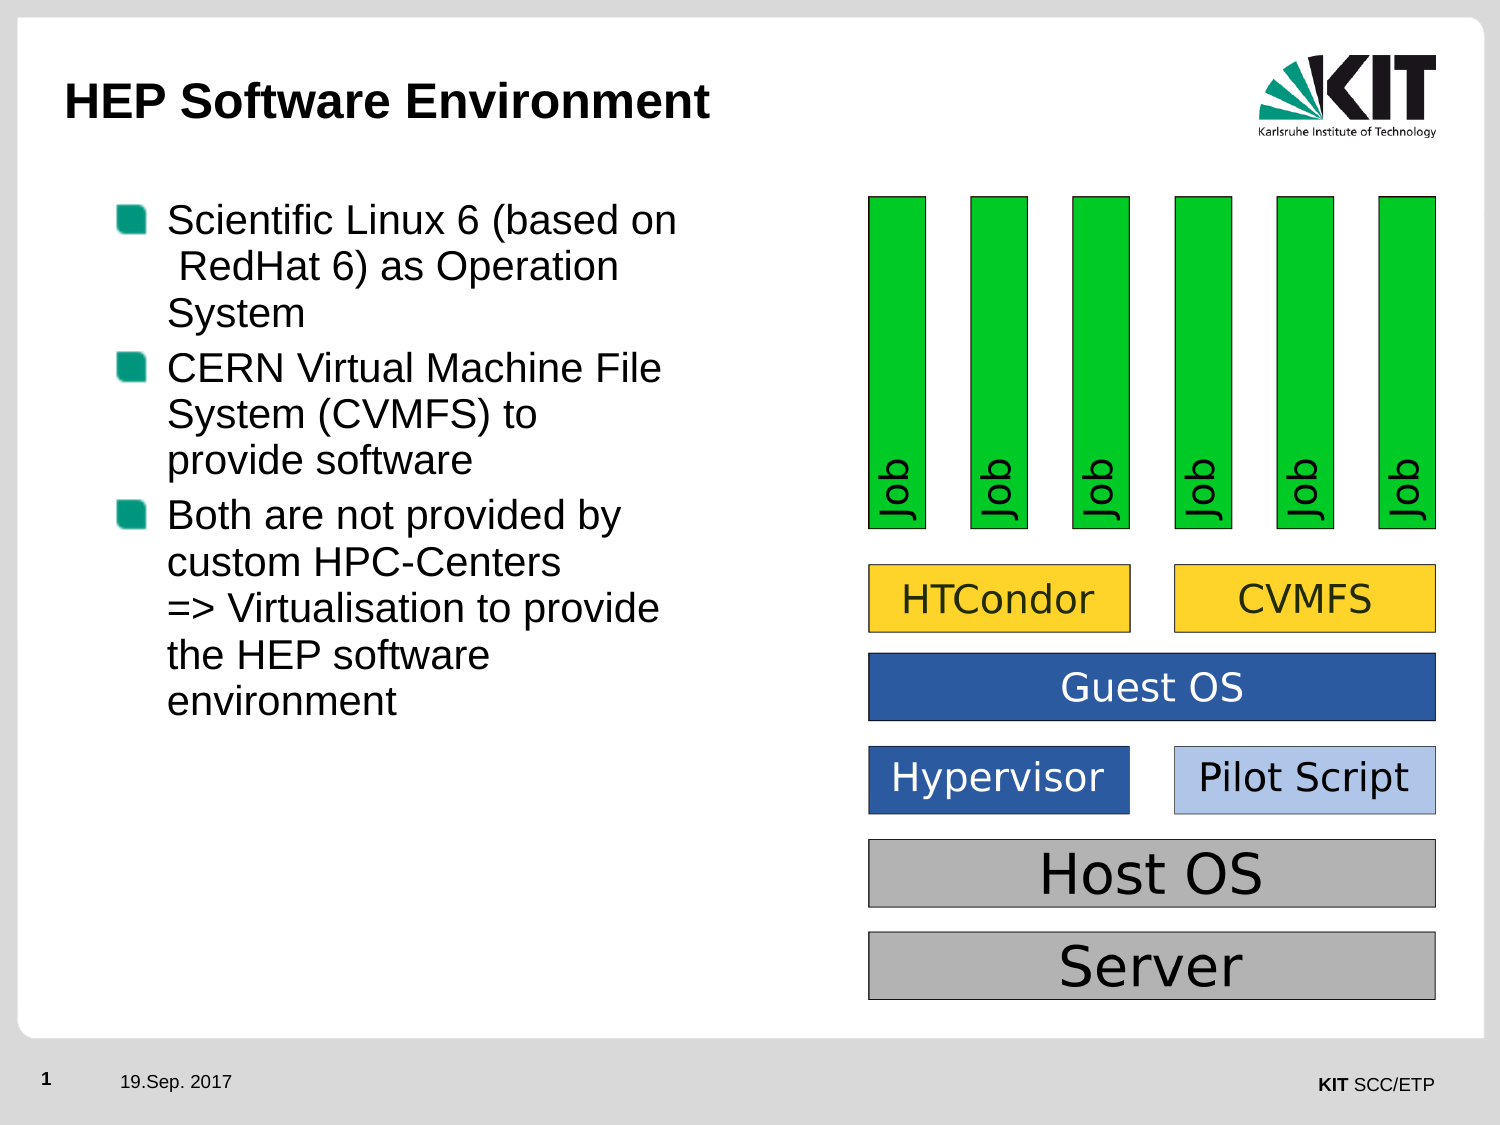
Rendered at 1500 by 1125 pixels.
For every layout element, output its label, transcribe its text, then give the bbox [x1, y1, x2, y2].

picture [0, 0, 1500, 1125]
list Scientific Linux 6 (based on RedHat 6) as Operation System CERN Virtual Machine File System (CVMFS) to provide software Both are not provided by custom HPC-Centers => Virtualisation to provide the HEP software environment [115, 196, 683, 1000]
title HEP Software Environment [64, 54, 1198, 147]
